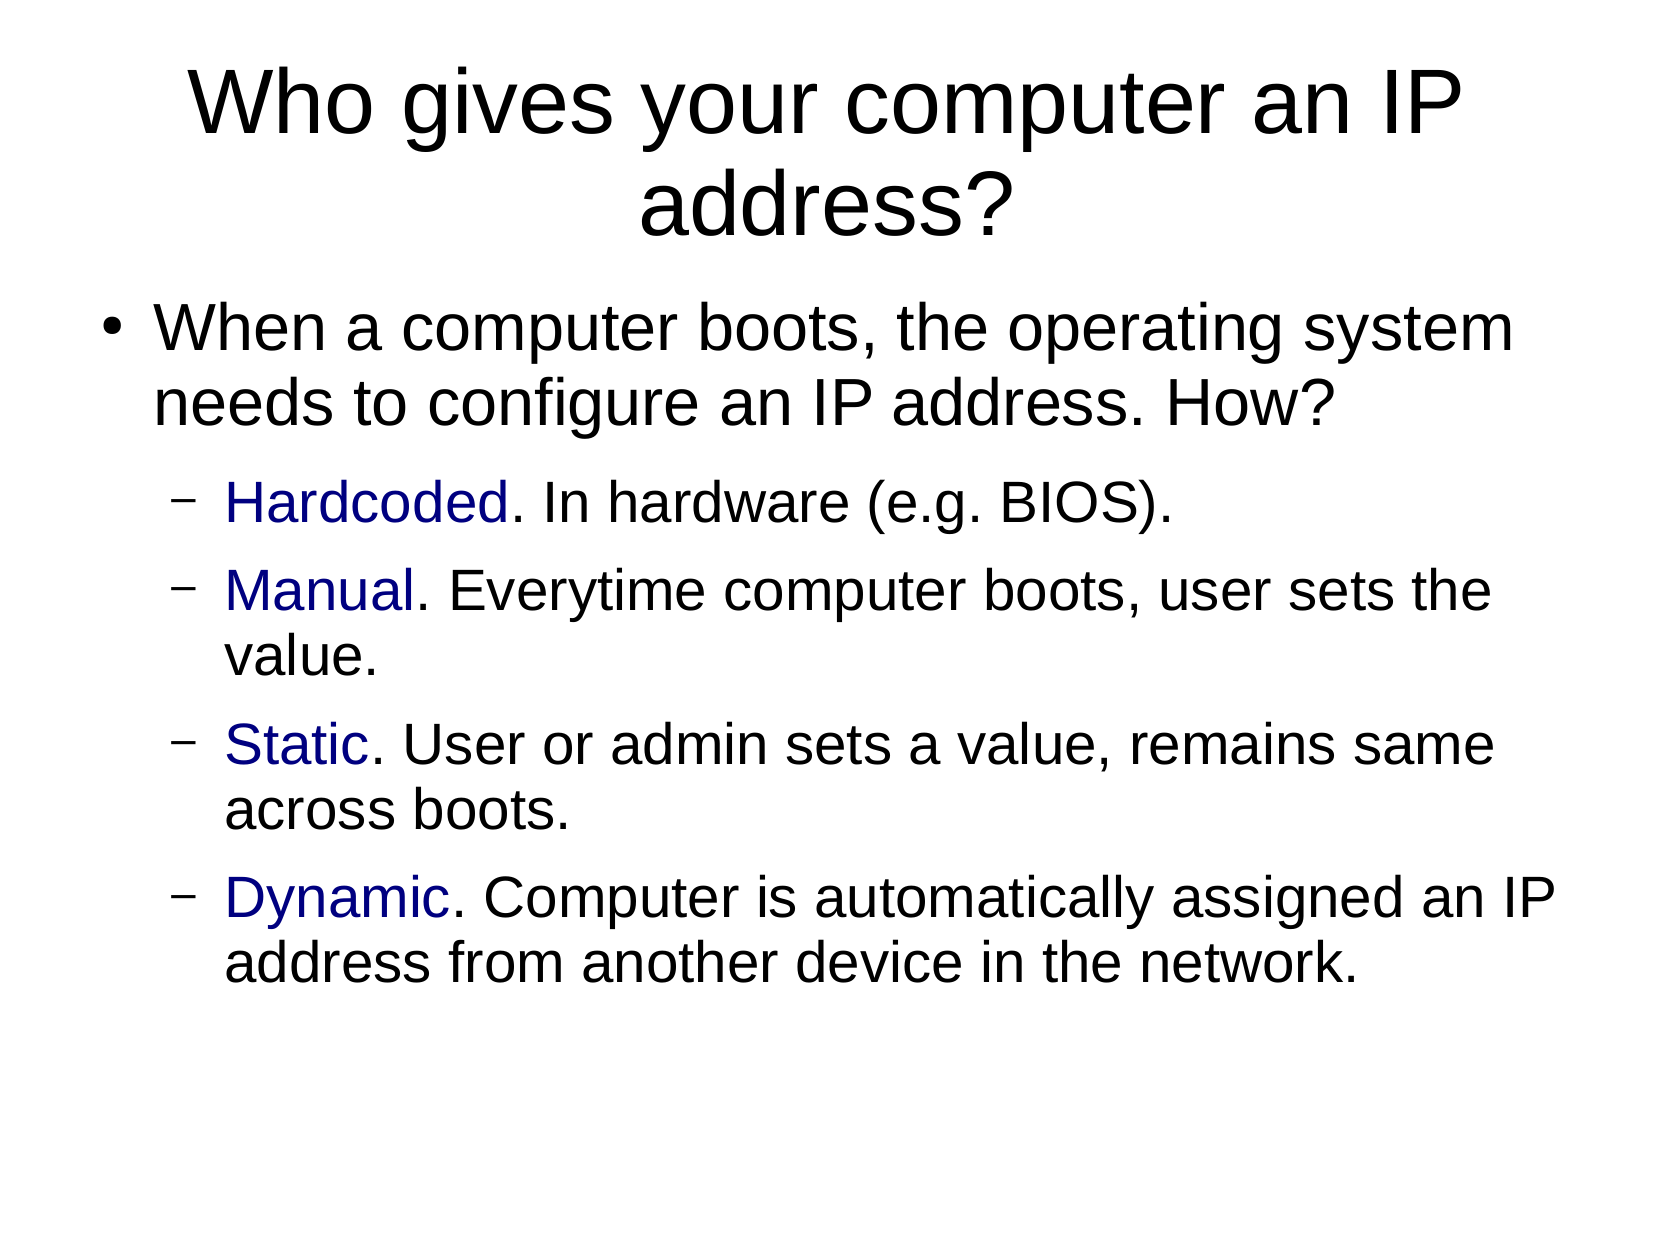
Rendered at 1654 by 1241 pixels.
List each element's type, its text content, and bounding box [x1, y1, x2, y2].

list When a computer boots, the operating system needs to configure an IP address. How? Hardcoded. In hardware (e.g. BIOS). Manual. Everytime computer boots, user sets the value. Static. User or admin sets a value, remains same across boots. Dynamic. Computer is automatically assigned an IP address from another device in the network. [82, 290, 1571, 1010]
title Who gives your computer an IP address? [82, 49, 1571, 257]
